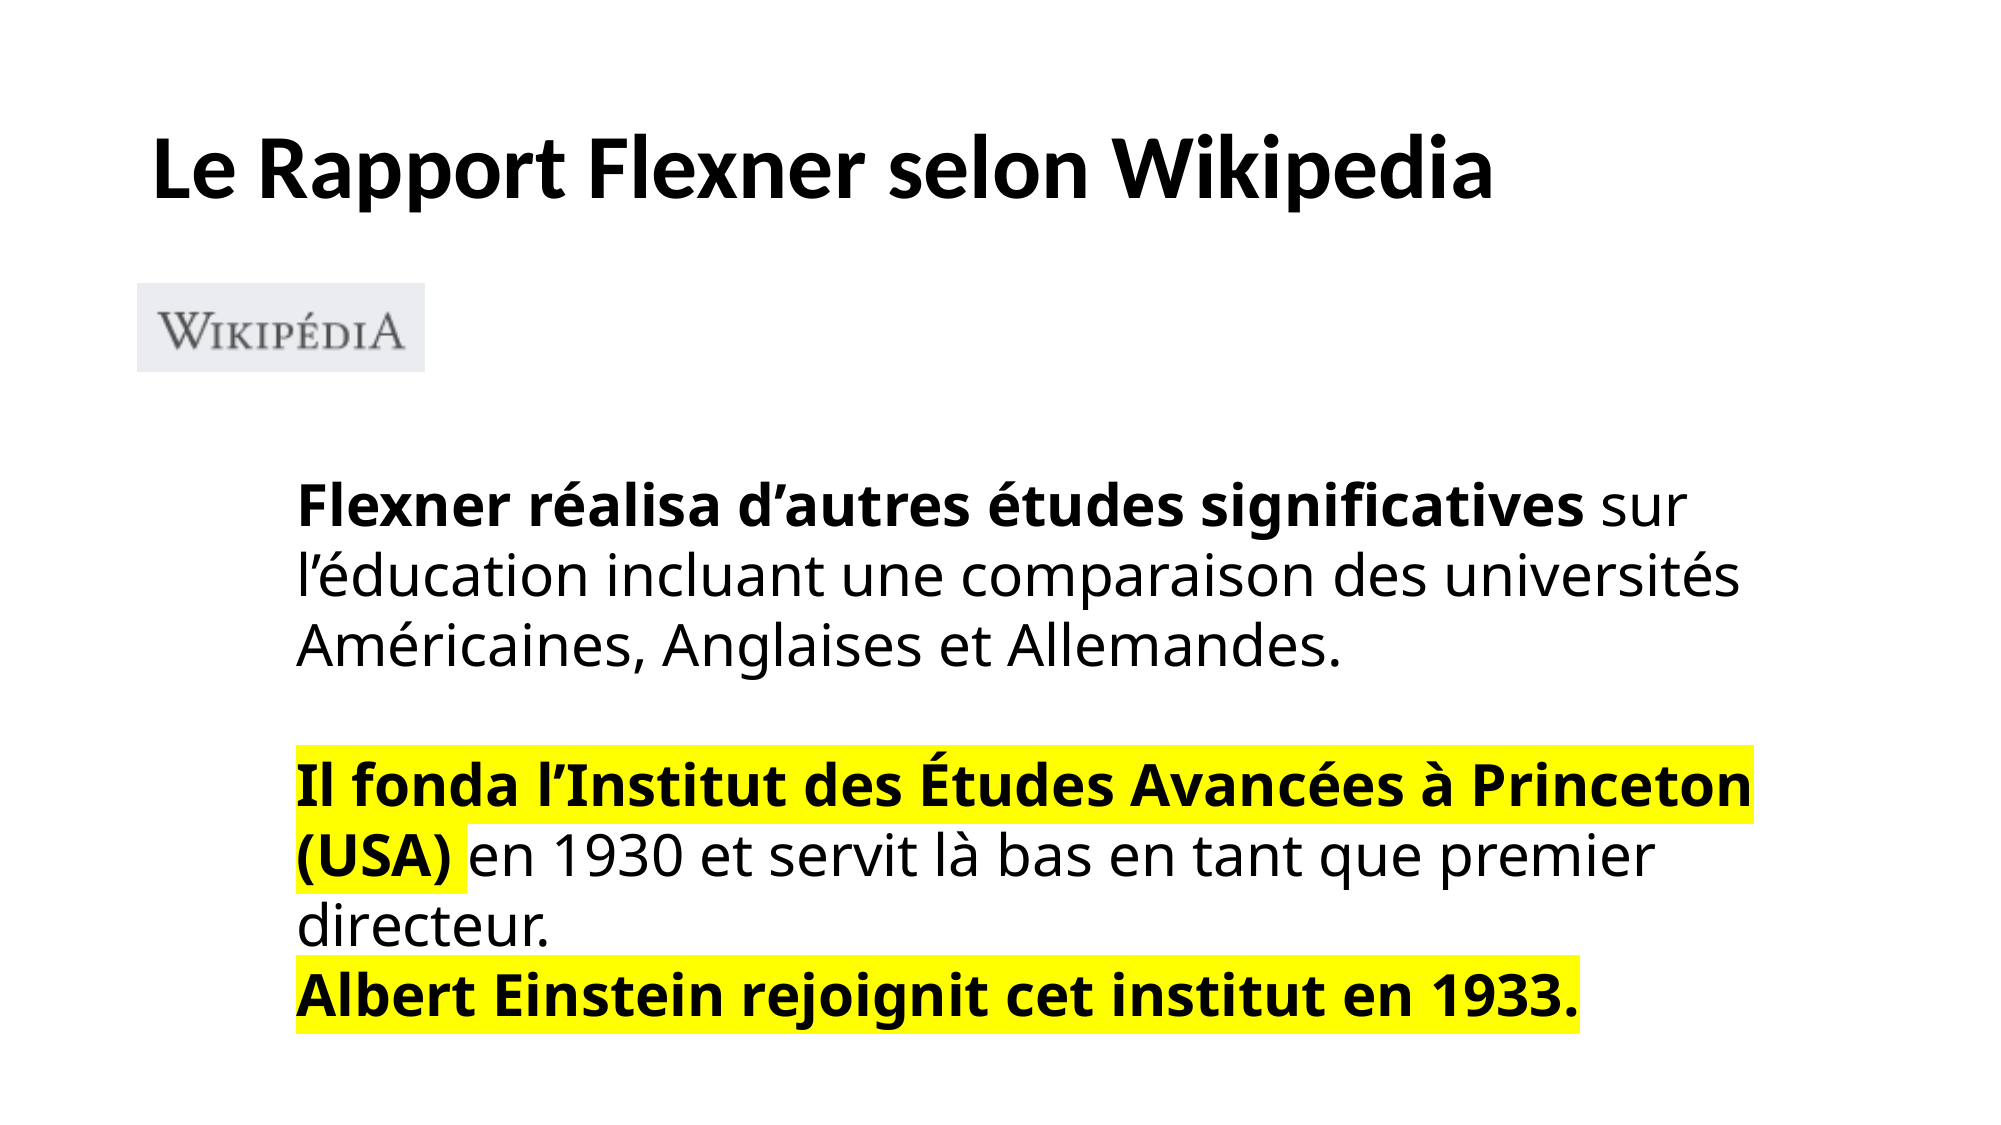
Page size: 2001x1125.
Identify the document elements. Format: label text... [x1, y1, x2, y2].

picture [137, 283, 425, 372]
text_box Flexner réalisa d’autres études significatives sur l’éducation incluant une comparaison des universités Américaines, Anglaises et Allemandes. Il fonda l’Institut des Études Avancées à Princeton (USA) en 1930 et servit là bas en tant que premier directeur. Albert Einstein rejoignit cet institut en 1933. [281, 461, 1898, 972]
title Le Rapport Flexner selon Wikipedia [137, 59, 1863, 278]
